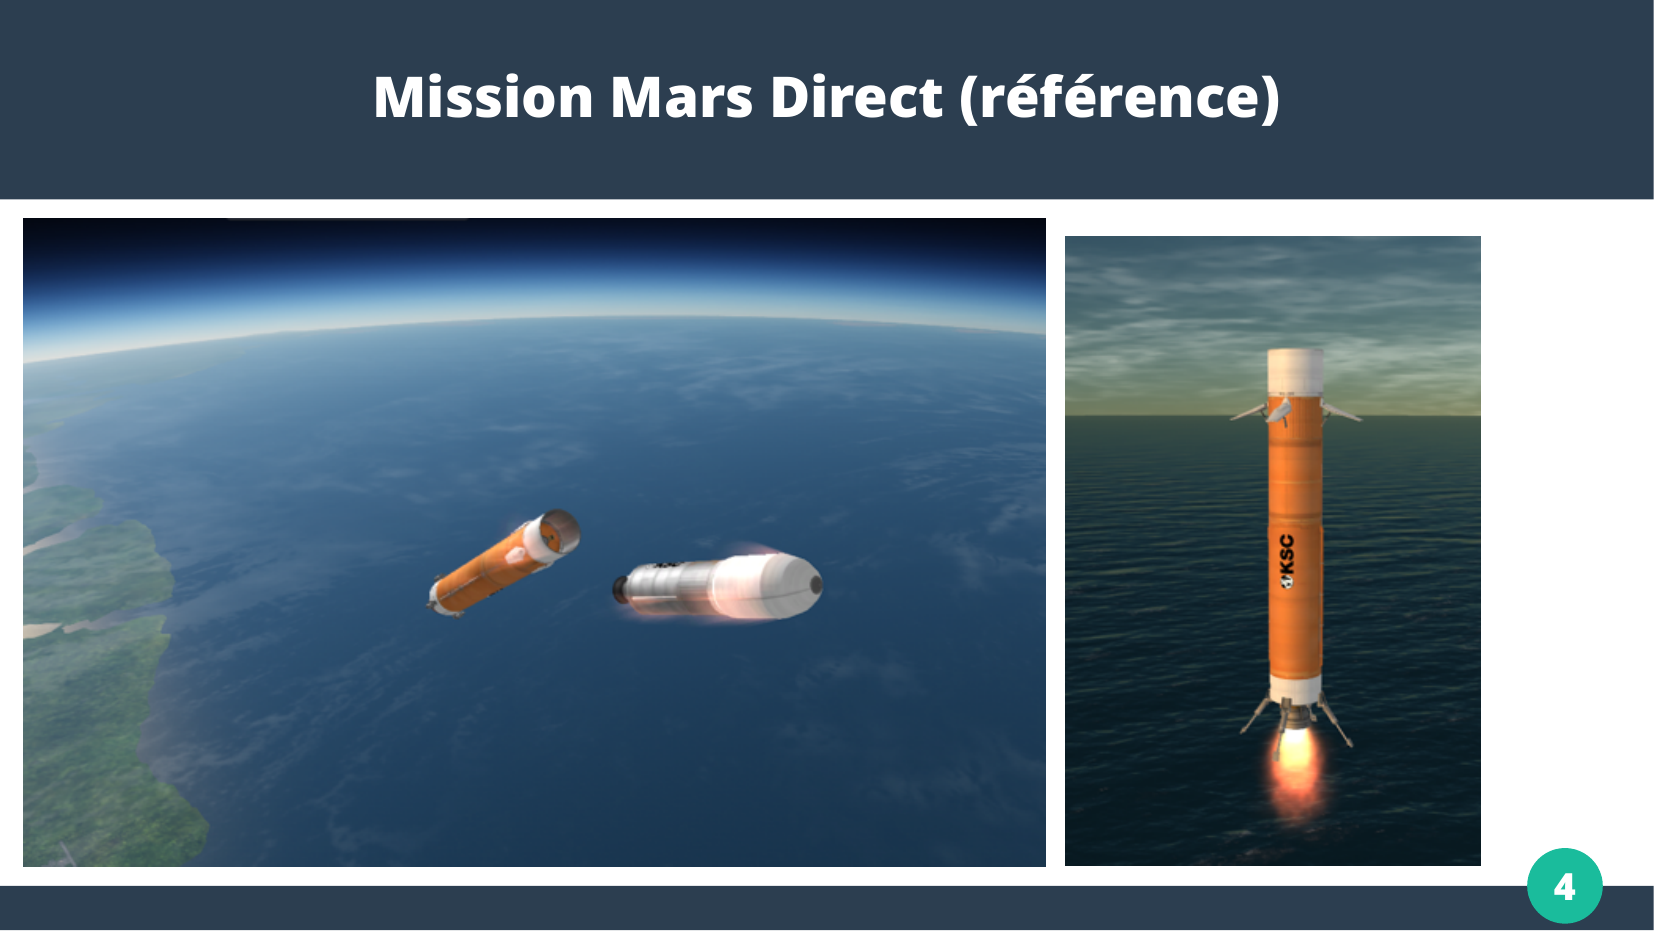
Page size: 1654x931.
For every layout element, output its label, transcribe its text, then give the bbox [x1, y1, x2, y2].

title Mission Mars Direct (référence) [59, 37, 1595, 156]
picture [23, 218, 1046, 867]
picture [1065, 236, 1481, 866]
